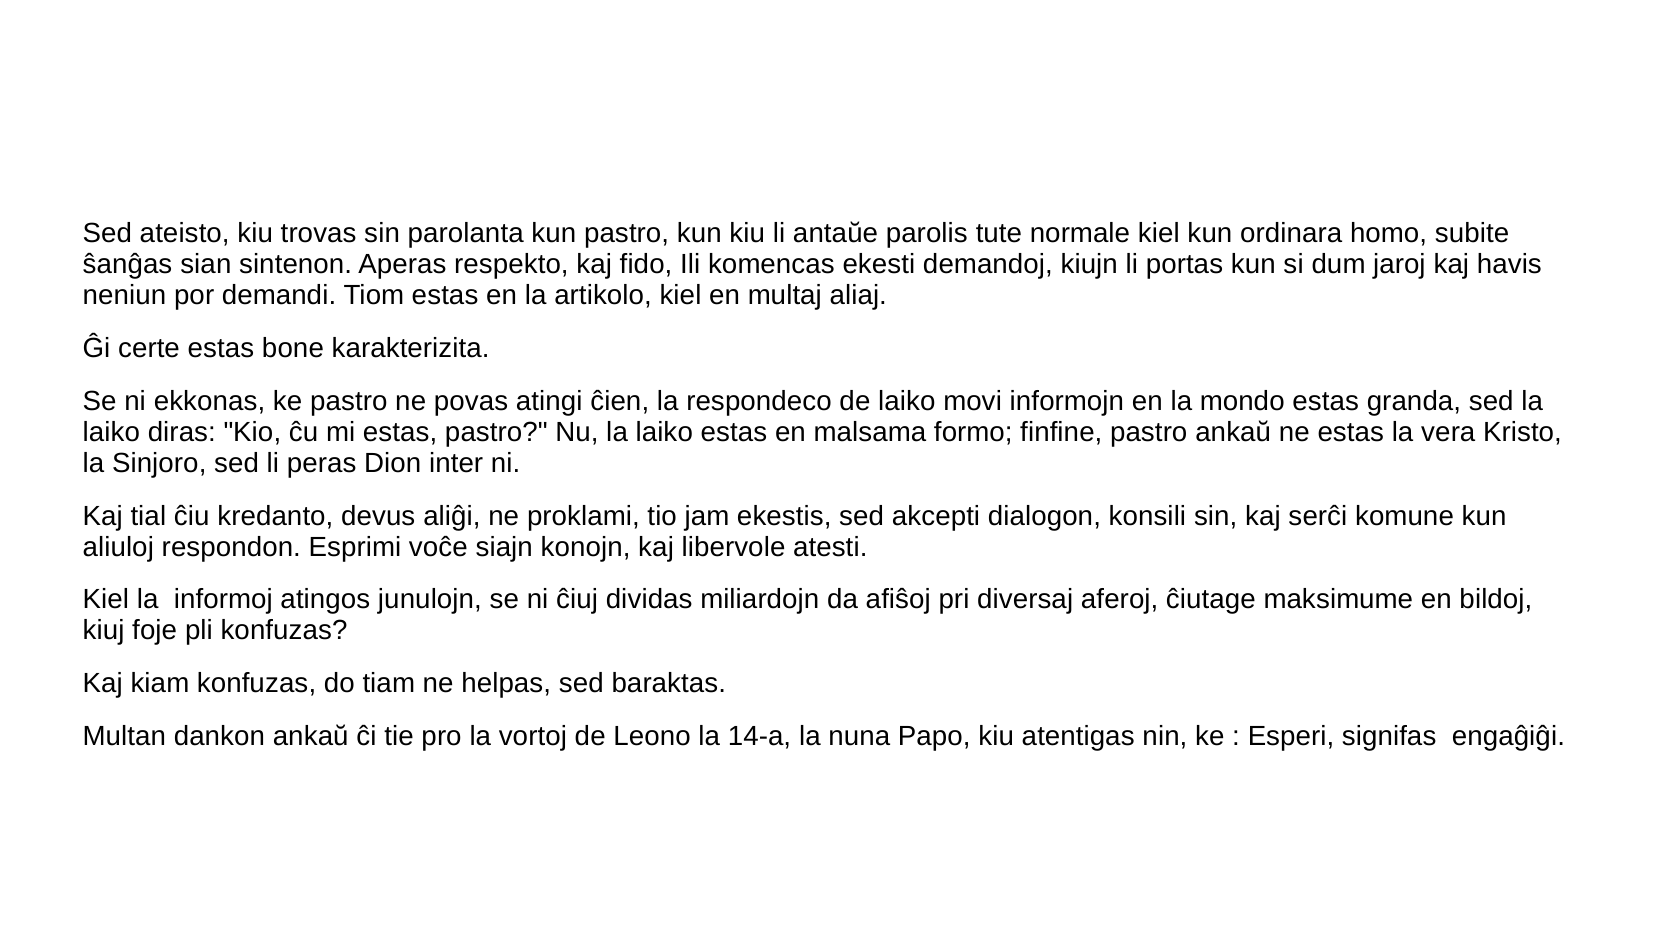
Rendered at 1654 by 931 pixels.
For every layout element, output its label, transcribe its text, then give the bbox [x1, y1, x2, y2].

list Sed ateisto, kiu trovas sin parolanta kun pastro, kun kiu li antaŭe parolis tute normale kiel kun ordinara homo, subite ŝanĝas sian sintenon. Aperas respekto, kaj fido, Ili komencas ekesti demandoj, kiujn li portas kun si dum jaroj kaj havis neniun por demandi. Tiom estas en la artikolo, kiel en multaj aliaj. Ĝi certe estas bone karakterizita. Se ni ekkonas, ke pastro ne povas atingi ĉien, la respondeco de laiko movi informojn en la mondo estas granda, sed la laiko diras: "Kio, ĉu mi estas, pastro?" Nu, la laiko estas en malsama formo; finfine, pastro ankaŭ ne estas la vera Kristo, la Sinjoro, sed li peras Dion inter ni. Kaj tial ĉiu kredanto, devus aliĝi, ne proklami, tio jam ekestis, sed akcepti dialogon, konsili sin, kaj serĉi komune kun aliuloj respondon. Esprimi voĉe siajn konojn, kaj libervole atesti. Kiel la informoj atingos junulojn, se ni ĉiuj dividas miliardojn da afiŝoj pri diversaj aferoj, ĉiutage maksimume en bildoj, kiuj foje pli konfuzas? Kaj kiam konfuzas, do tiam ne helpas, sed baraktas. Multan dankon ankaŭ ĉi tie pro la vortoj de Leono la 14-a, la nuna Papo, kiu atentigas nin, ke : Esperi, signifas engaĝiĝi. [82, 217, 1571, 758]
